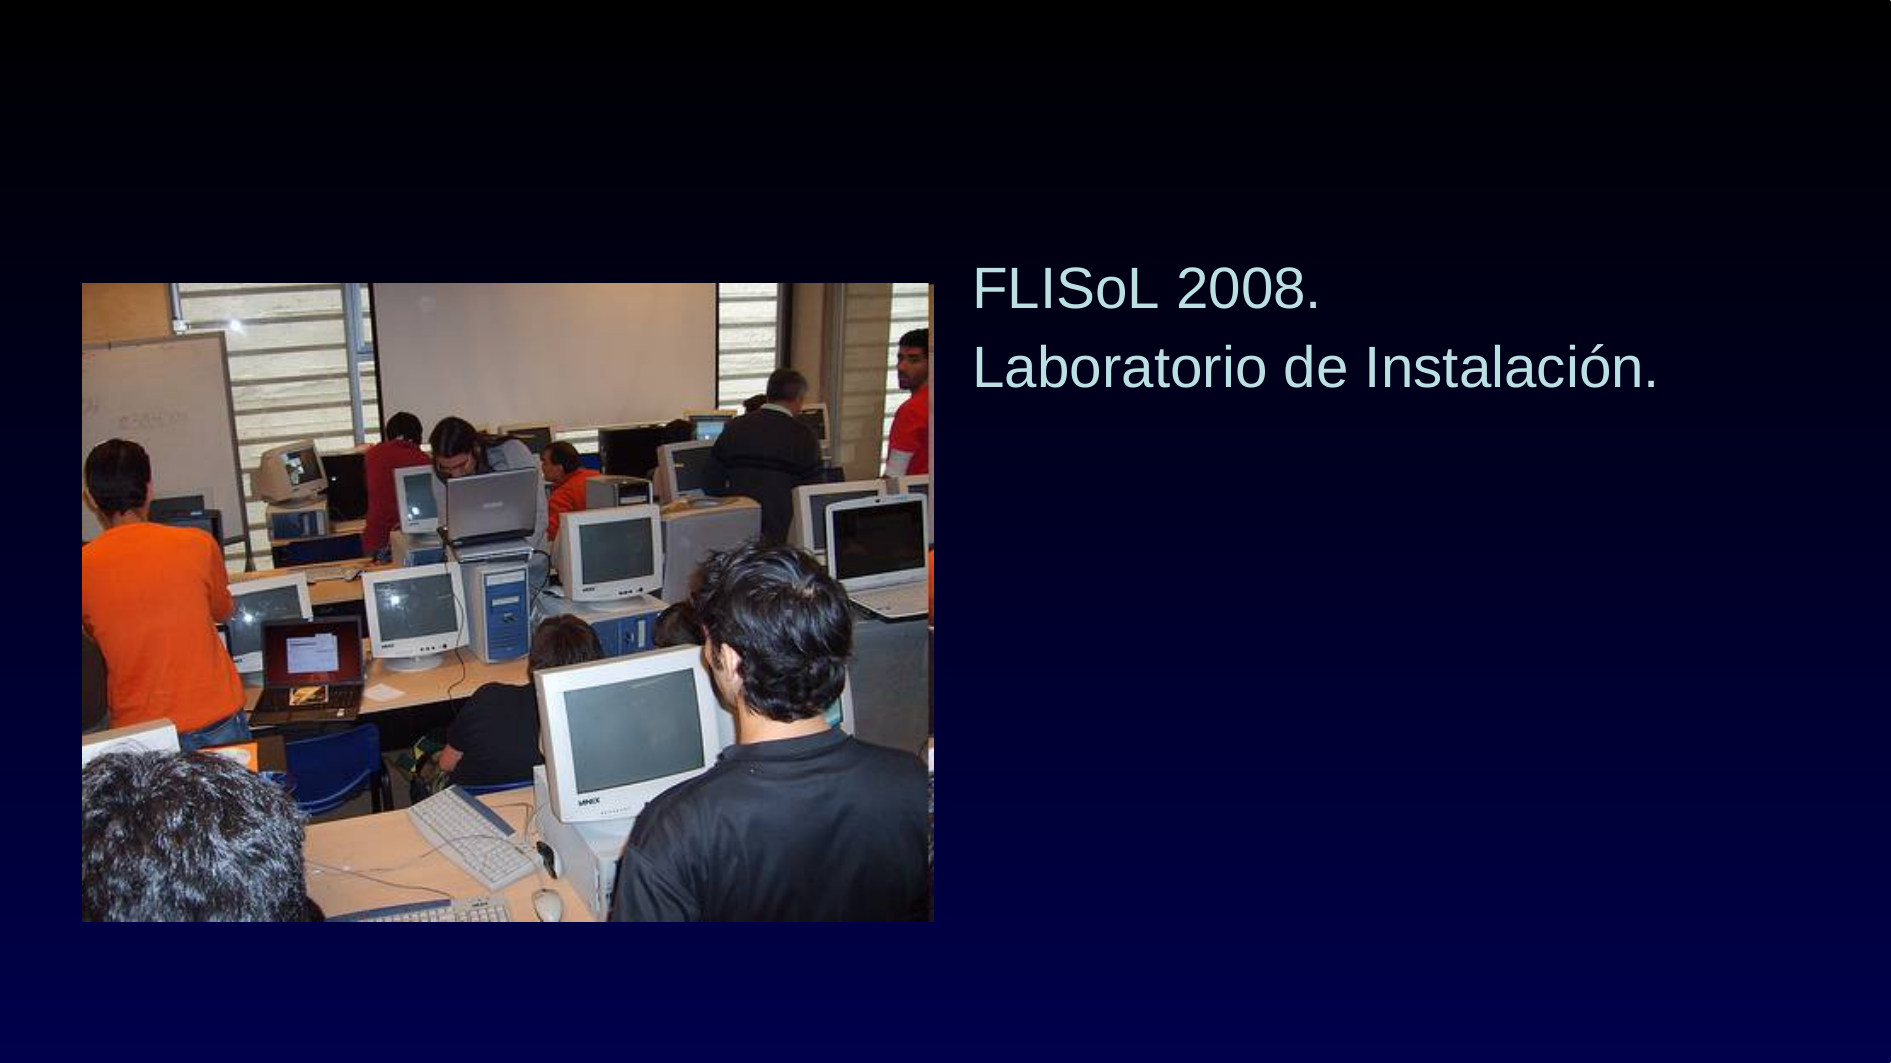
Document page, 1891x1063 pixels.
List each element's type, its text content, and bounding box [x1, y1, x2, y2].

picture [82, 283, 934, 922]
list FLISoL 2008. Laboratorio de Instalación. [957, 247, 1796, 950]
